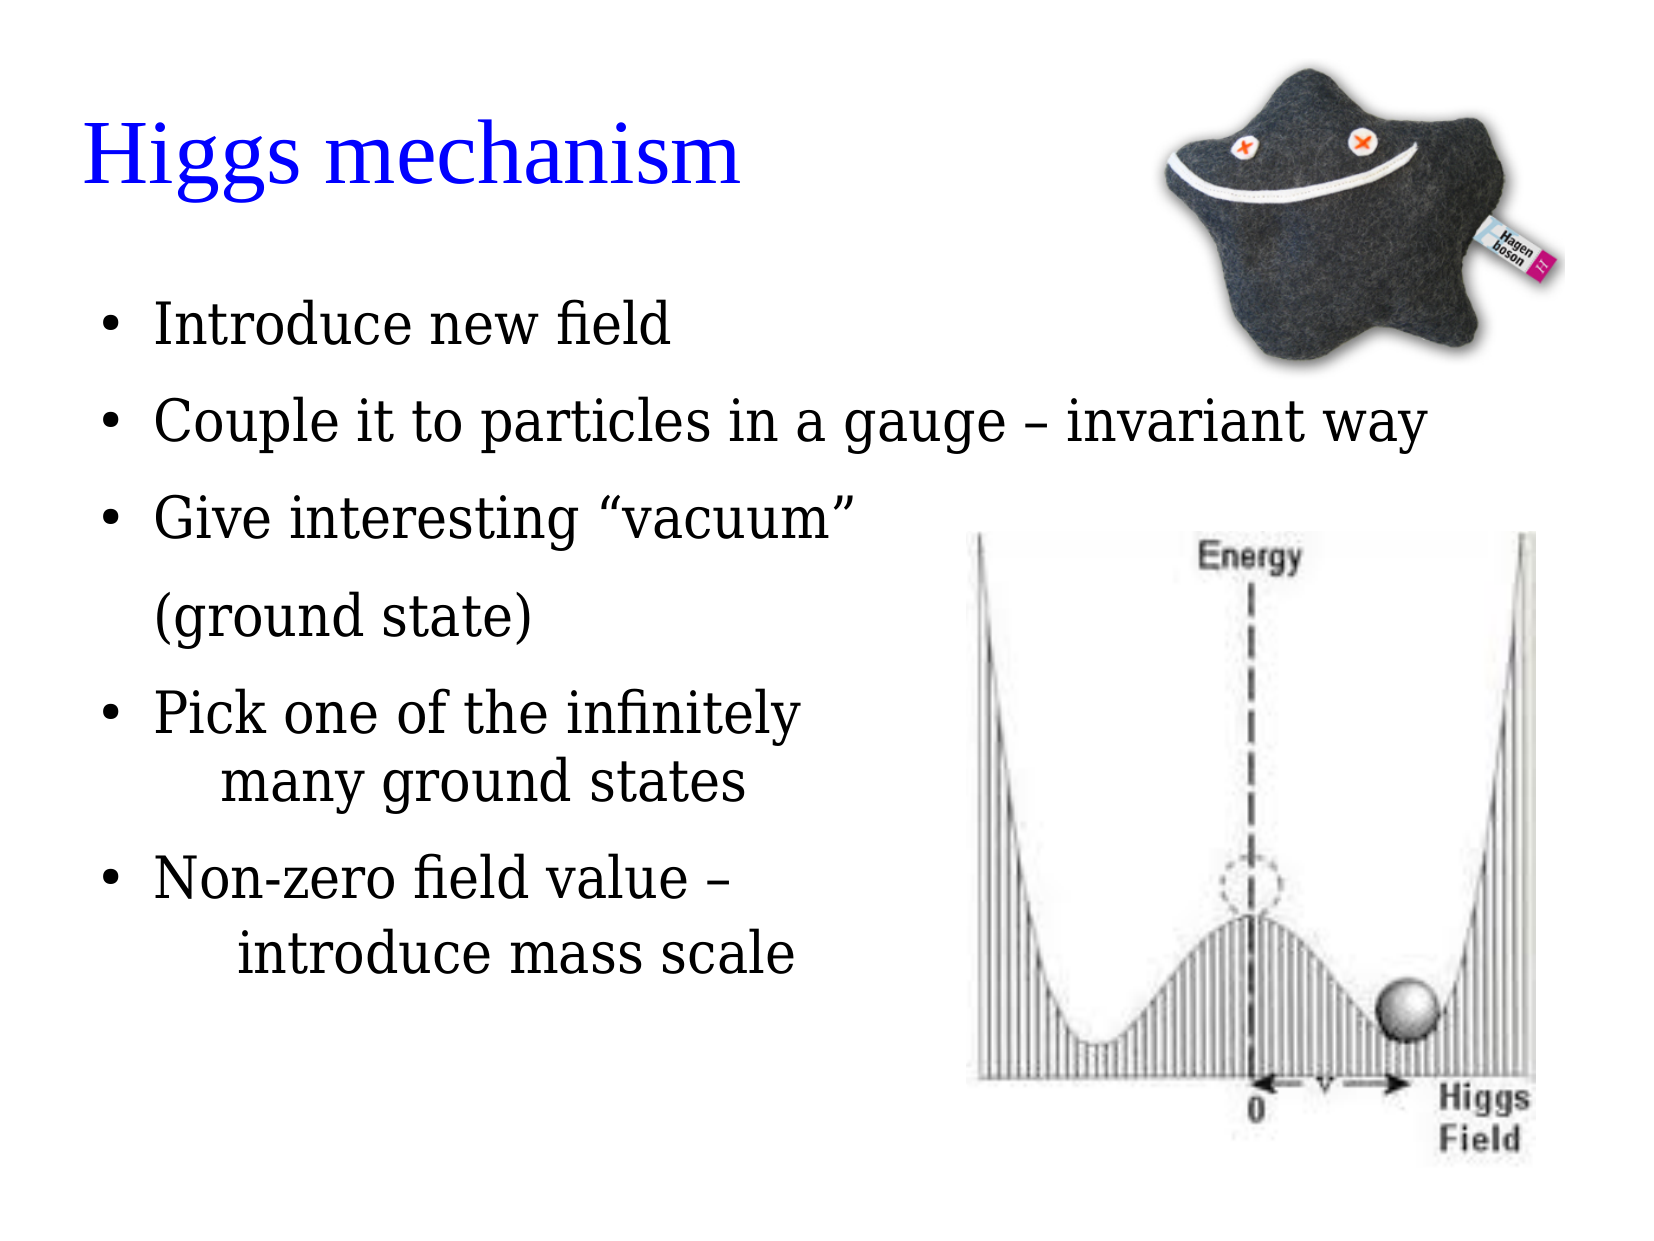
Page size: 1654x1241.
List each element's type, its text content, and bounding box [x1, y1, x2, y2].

list Introduce new field Couple it to particles in a gauge – invariant way Give interesting “vacuum” (ground state) Pick one of the infinitely many ground states Non-zero field value – introduce mass scale [82, 290, 1571, 1109]
title Higgs mechanism [82, 49, 1571, 257]
picture [966, 531, 1536, 1171]
picture [1151, 58, 1565, 384]
